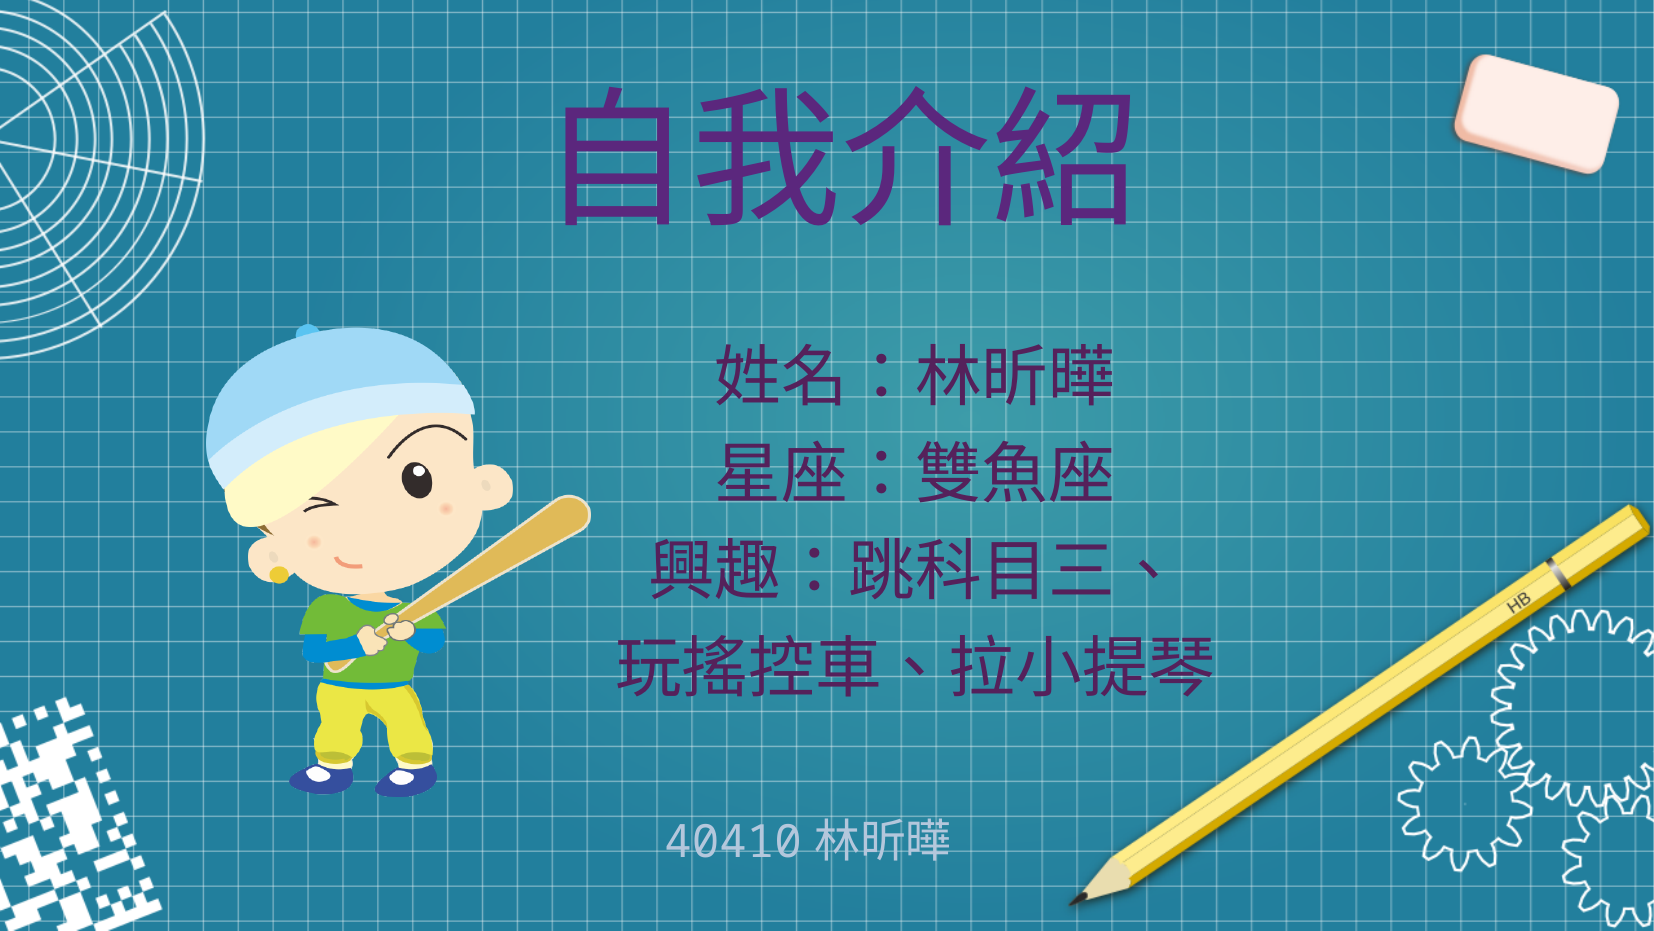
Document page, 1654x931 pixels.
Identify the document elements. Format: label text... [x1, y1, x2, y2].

text_box 40410林昕曄 [649, 797, 1034, 858]
picture [0, 0, 1654, 931]
subtitle 姓名：林昕曄 星座：雙魚座 興趣：跳科目三、 玩搖控車、拉小提琴 [590, 295, 1241, 739]
title 自我介紹 [383, 37, 1300, 259]
